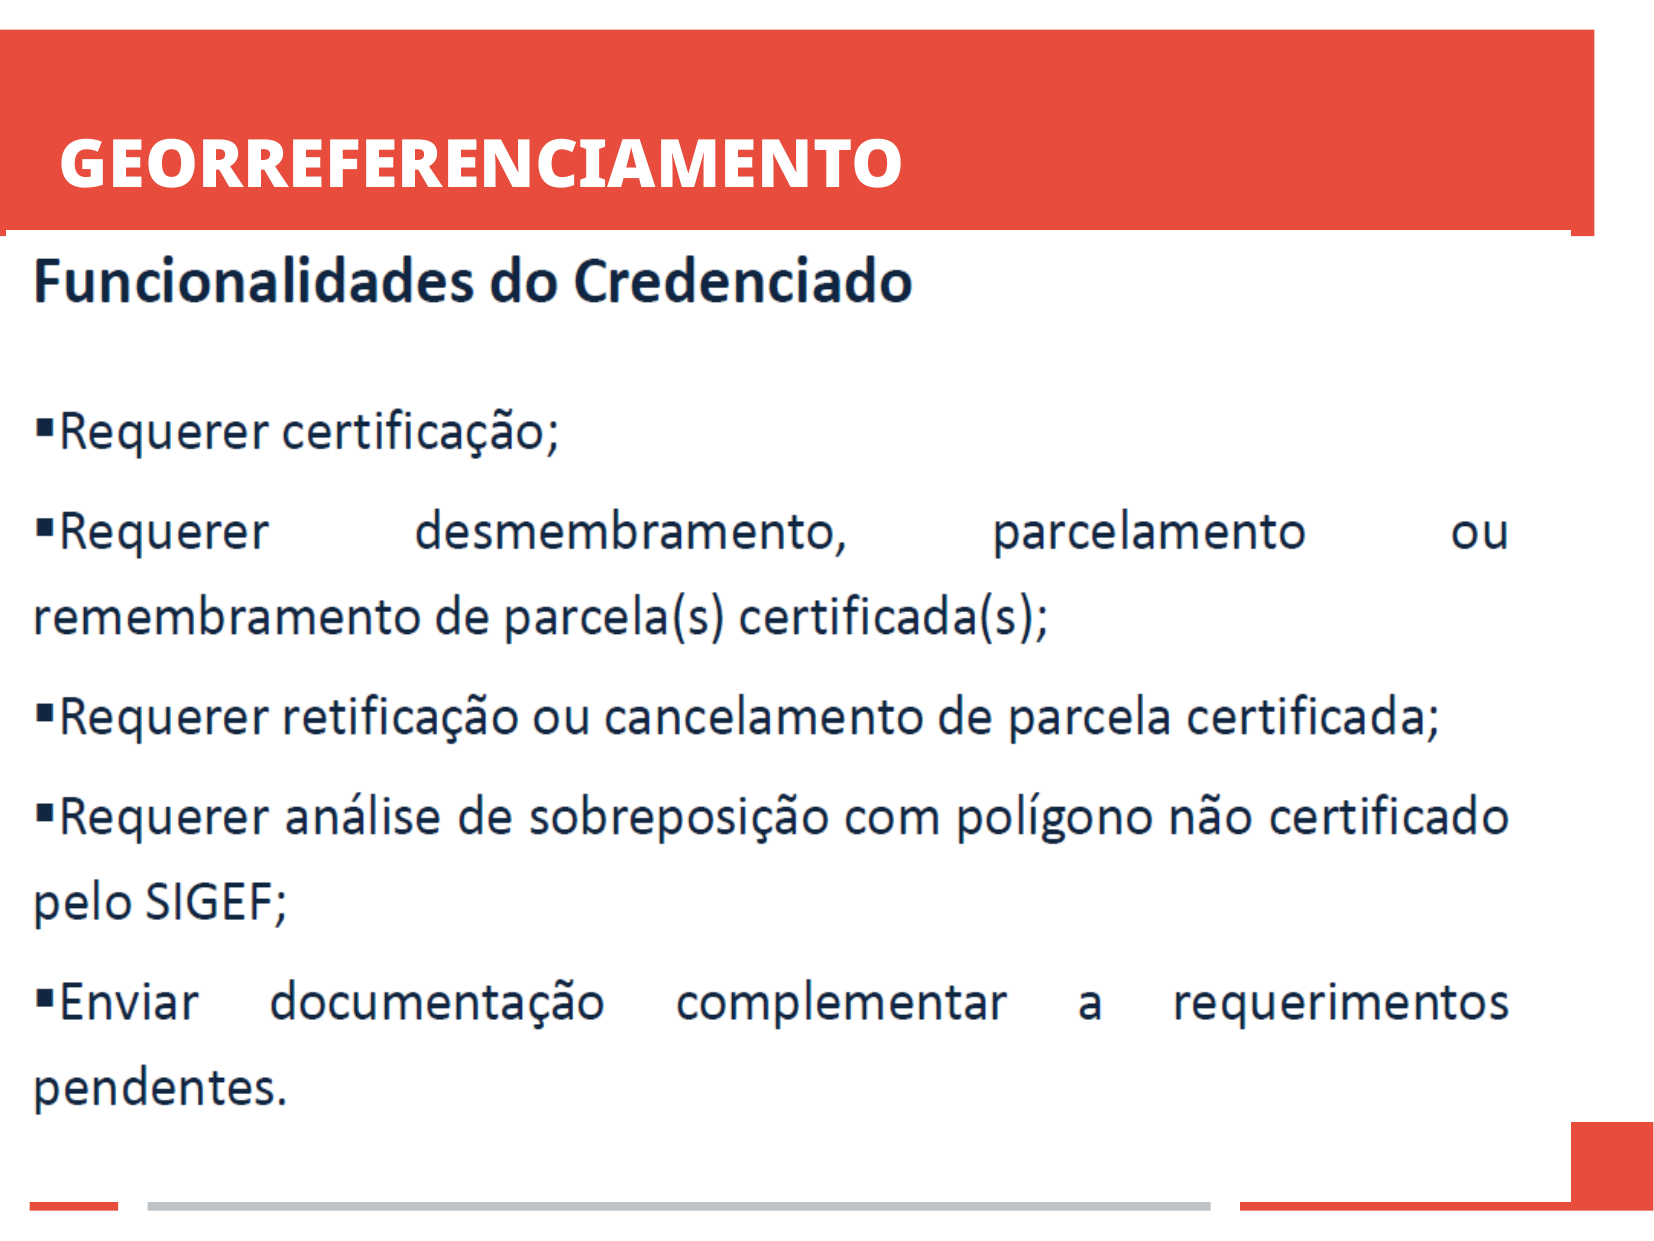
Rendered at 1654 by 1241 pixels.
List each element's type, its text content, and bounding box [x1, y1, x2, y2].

title GEORREFERENCIAMENTO [59, 59, 1595, 207]
picture [6, 230, 1571, 1203]
